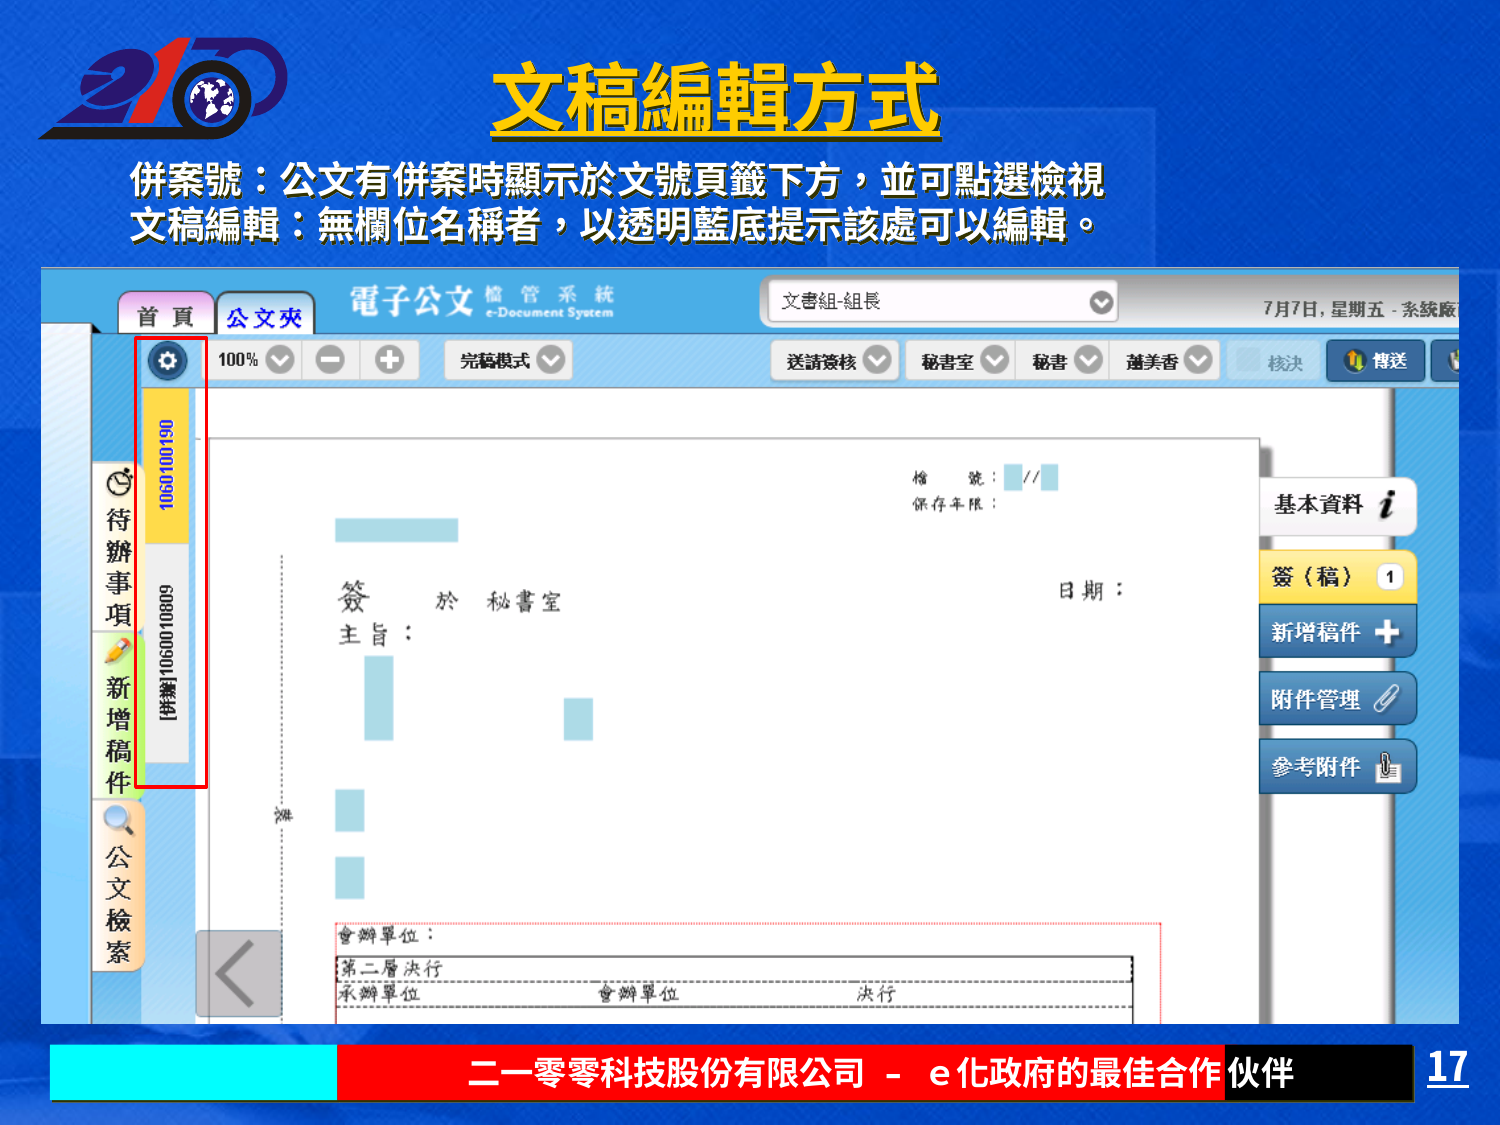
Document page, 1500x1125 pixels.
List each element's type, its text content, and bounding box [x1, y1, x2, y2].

text_box 併案號：公文有併案時顯示於文號頁籤下方，並可點選檢視 文稿編輯：無欄位名稱者，以透明藍底提示該處可以編輯。 [114, 148, 1120, 255]
picture [0, 0, 1500, 1125]
text_box 文稿編輯方式 [475, 42, 956, 148]
